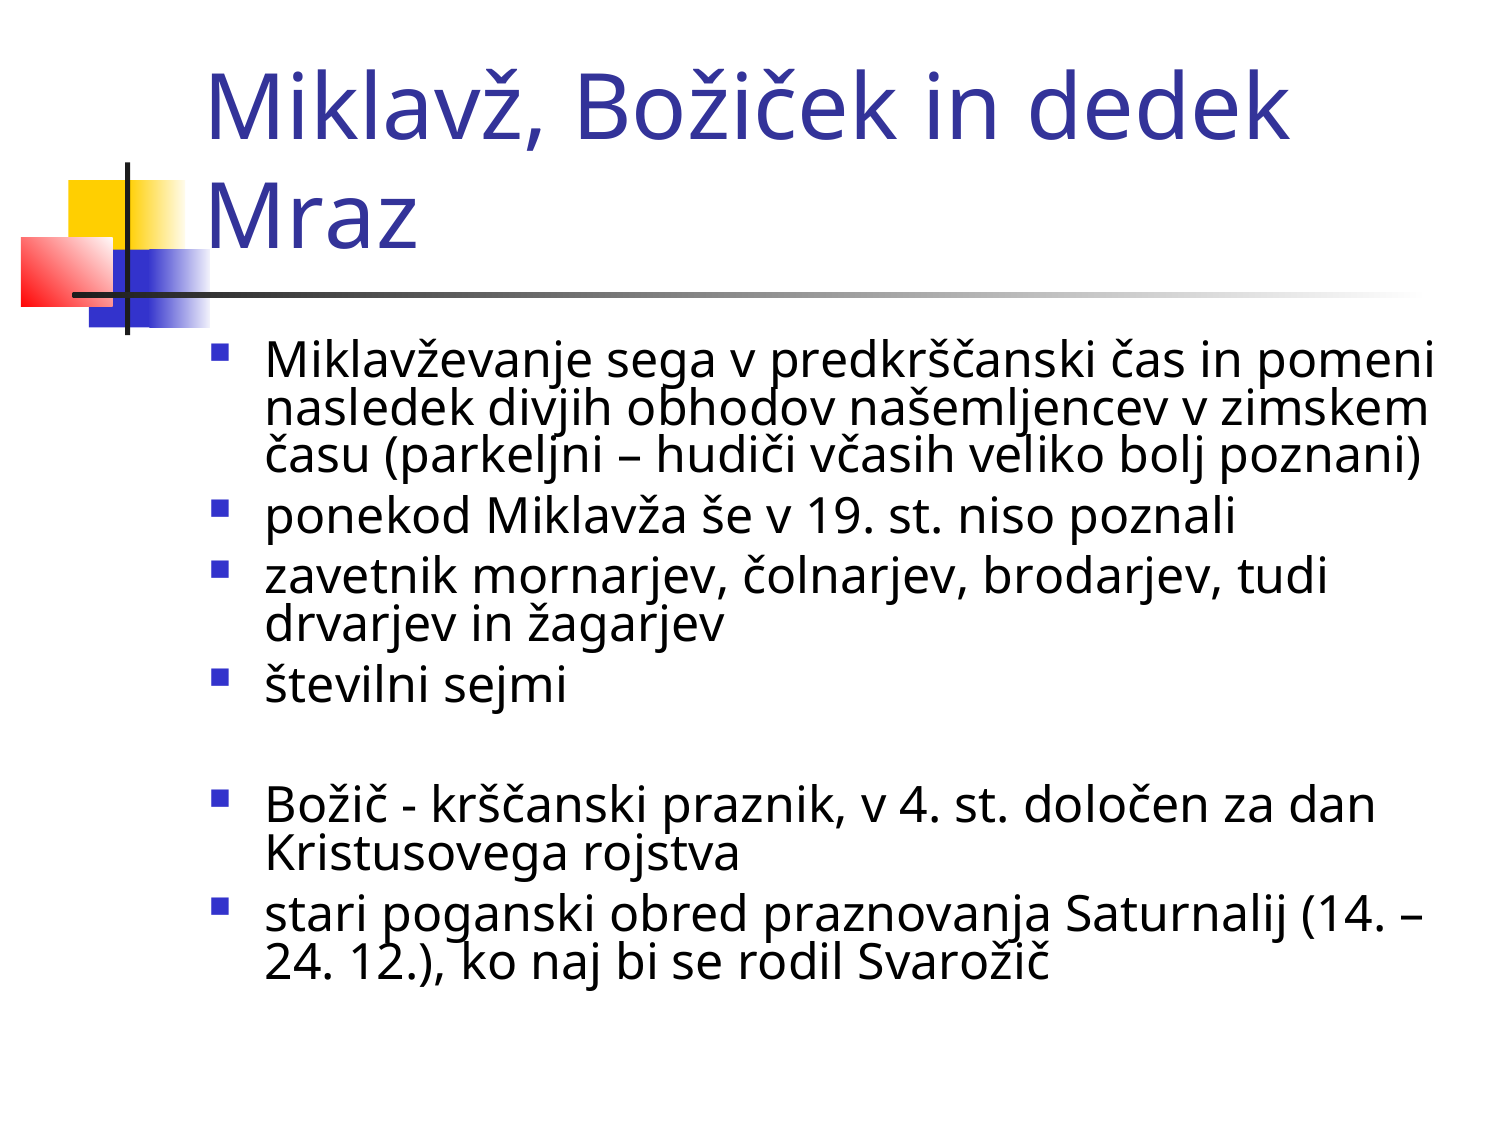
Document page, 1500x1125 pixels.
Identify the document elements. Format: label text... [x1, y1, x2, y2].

title Miklavž, Božiček in dedek Mraz [188, 35, 1468, 276]
list Miklavževanje sega v predkrščanski čas in pomeni nasledek divjih obhodov našemljencev v zimskem času (parkeljni – hudiči včasih veliko bolj poznani) ponekod Miklavža še v 19. st. niso poznali zavetnik mornarjev, čolnarjev, brodarjev, tudi drvarjev in žagarjev številni sejmi Božič - krščanski praznik, v 4. st. določen za dan Kristusovega rojstva stari poganski obred praznovanja Saturnalij (14. – 24. 12.), ko naj bi se rodil Svarožič [193, 331, 1469, 1007]
